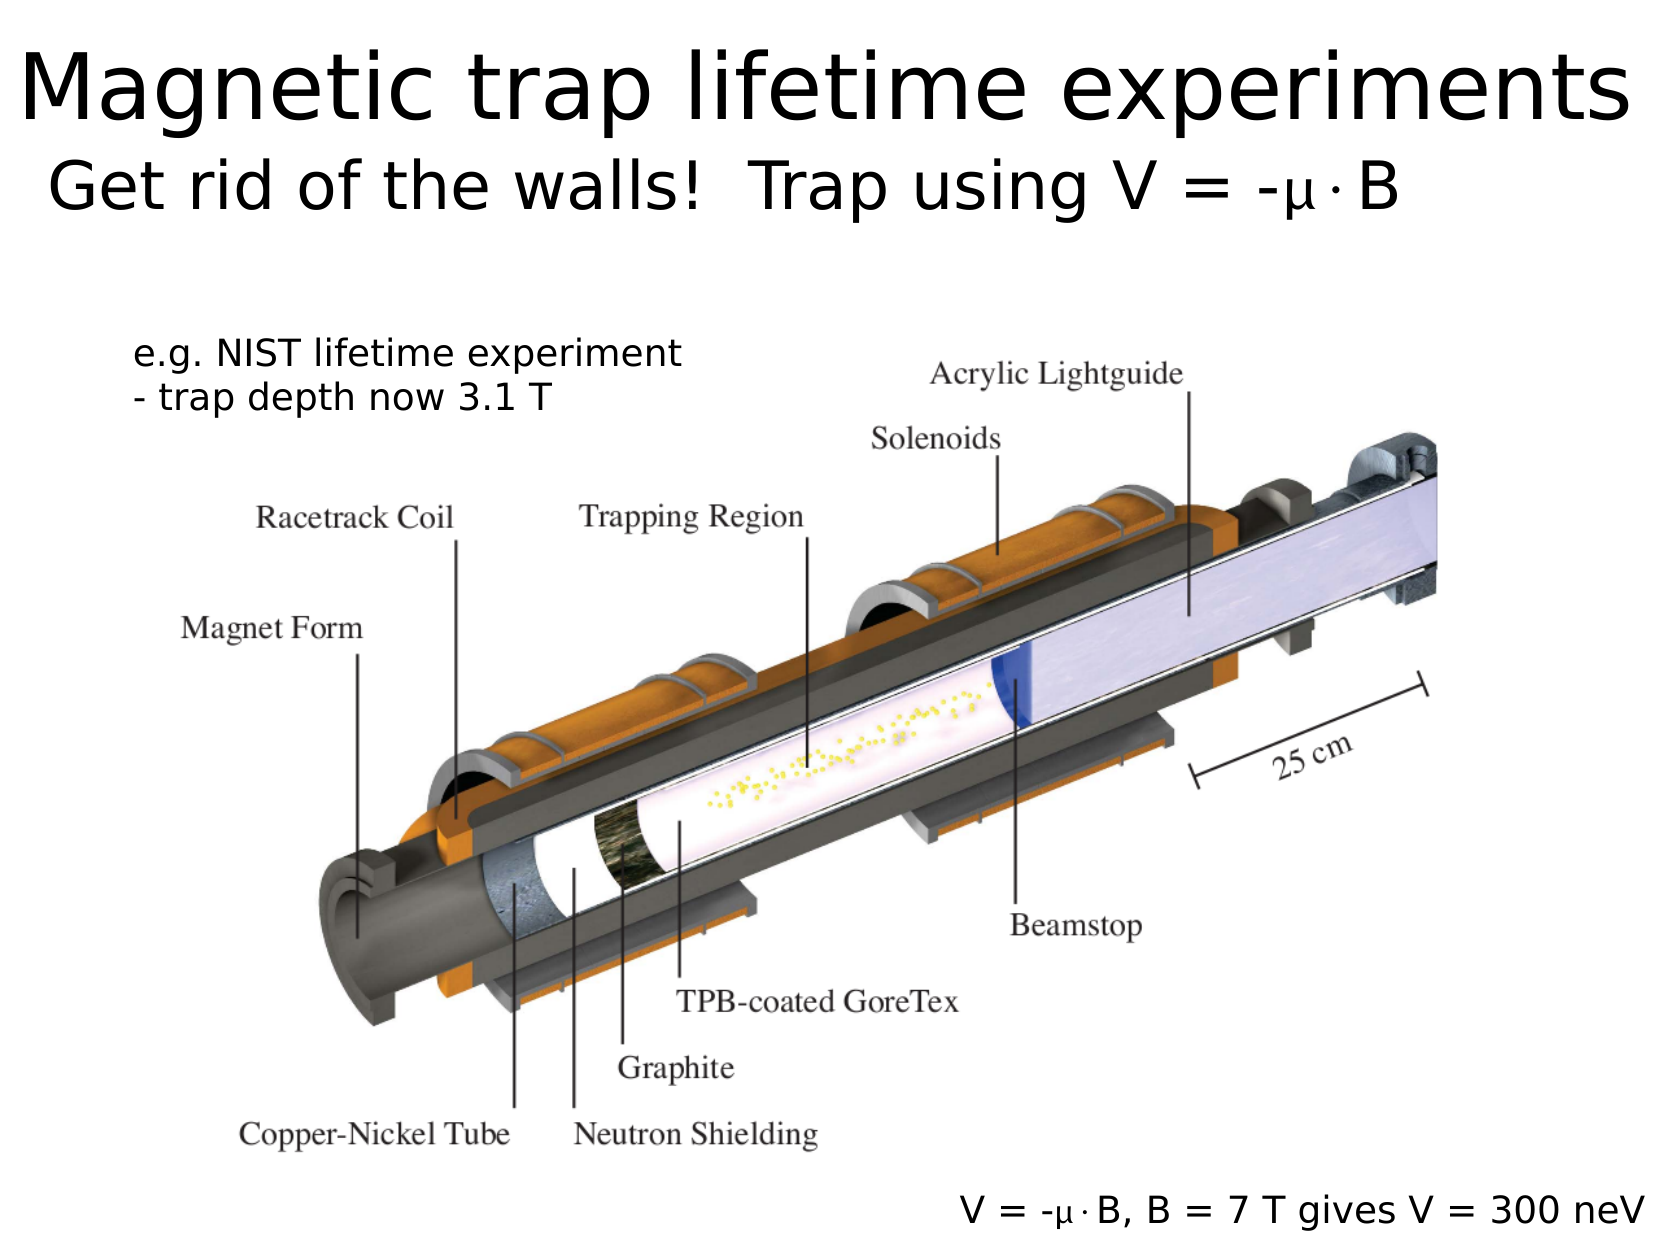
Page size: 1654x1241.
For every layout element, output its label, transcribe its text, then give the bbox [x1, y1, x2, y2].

title Magnetic trap lifetime experiments [0, 0, 1654, 185]
list Get rid of the walls! Trap using V = -B [29, 147, 1518, 226]
text_box V = -B, B = 7 T gives V = 300 neV [944, 1181, 1651, 1241]
text_box e.g. NIST lifetime experiment - trap depth now 3.1 T [118, 324, 686, 427]
picture [147, 354, 1461, 1160]
